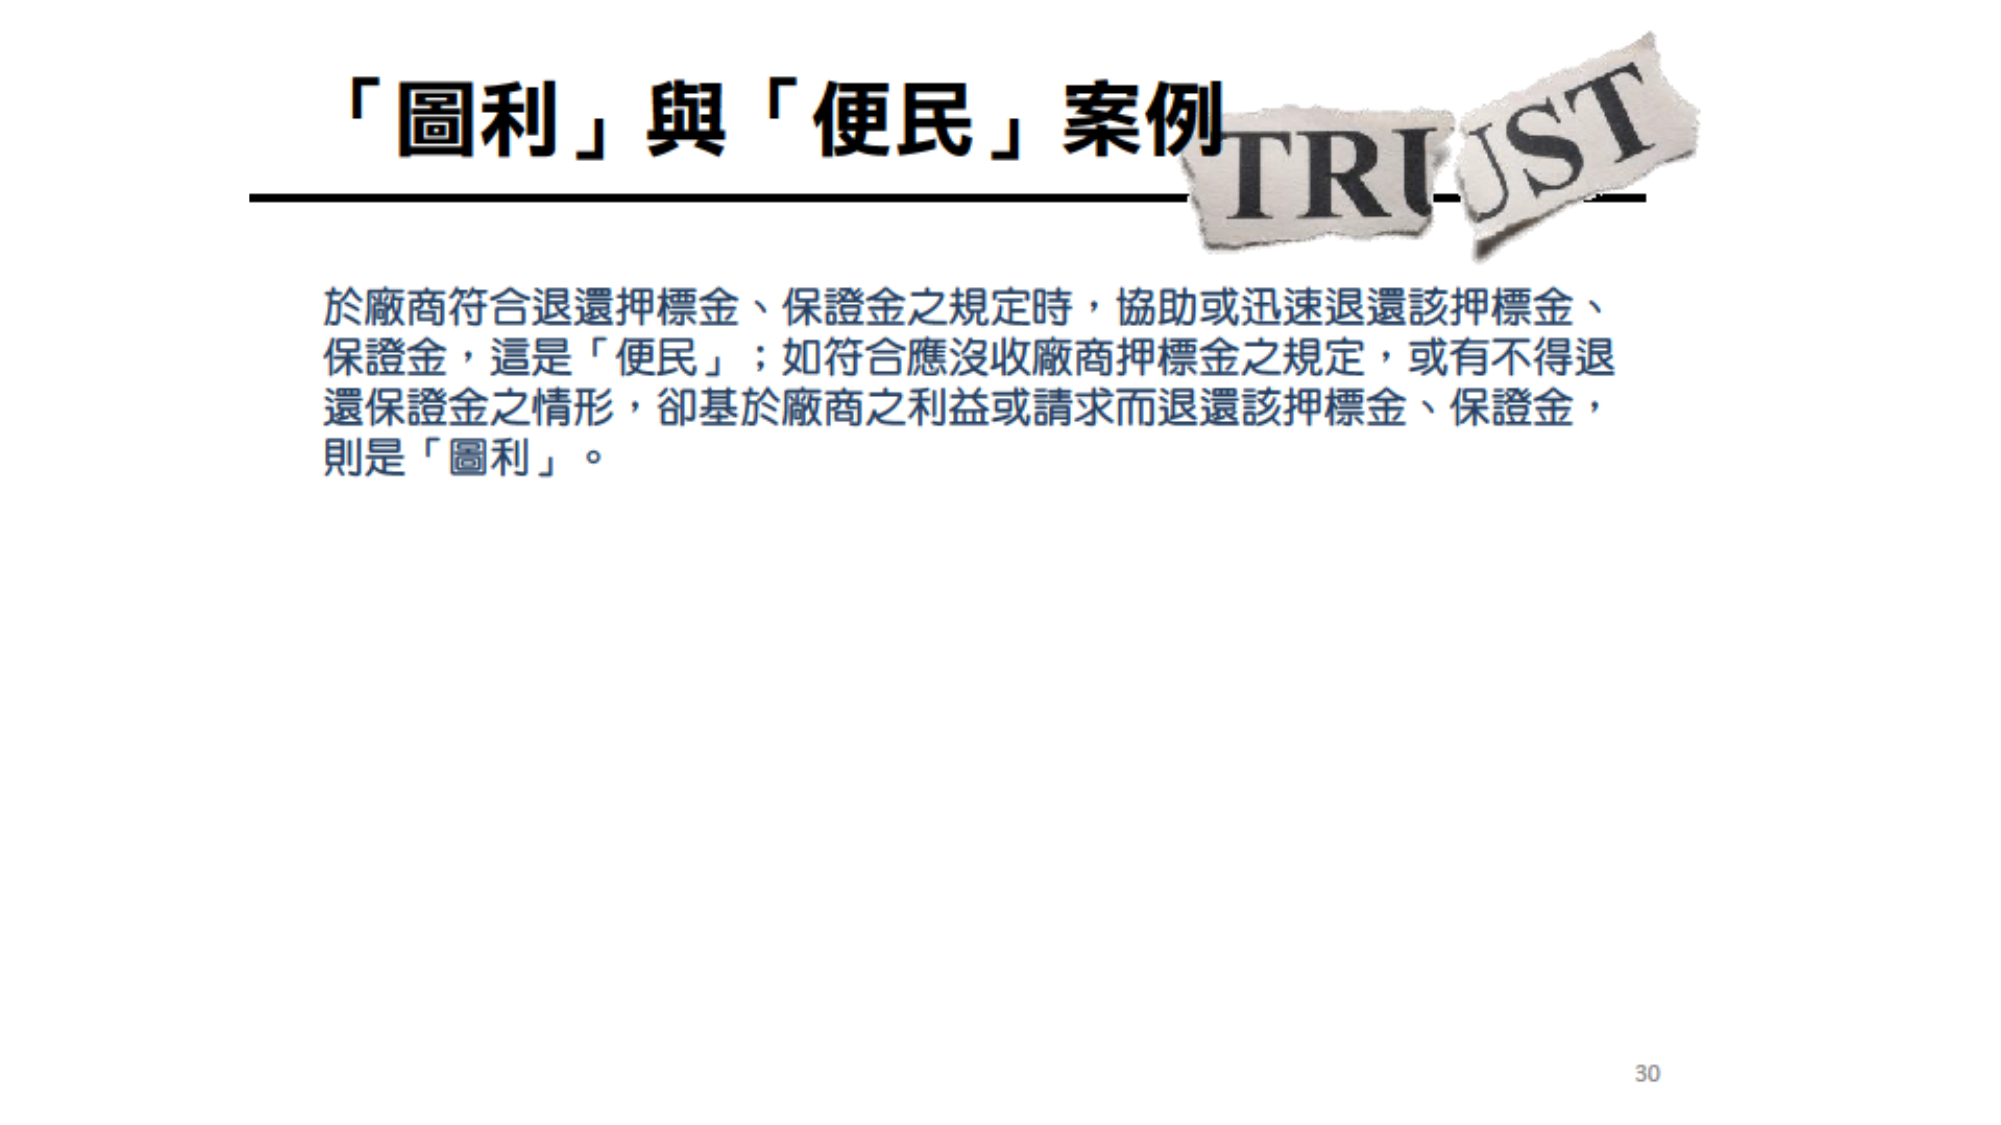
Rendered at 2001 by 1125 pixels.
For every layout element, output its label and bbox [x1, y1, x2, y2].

picture [249, 0, 1751, 1125]
